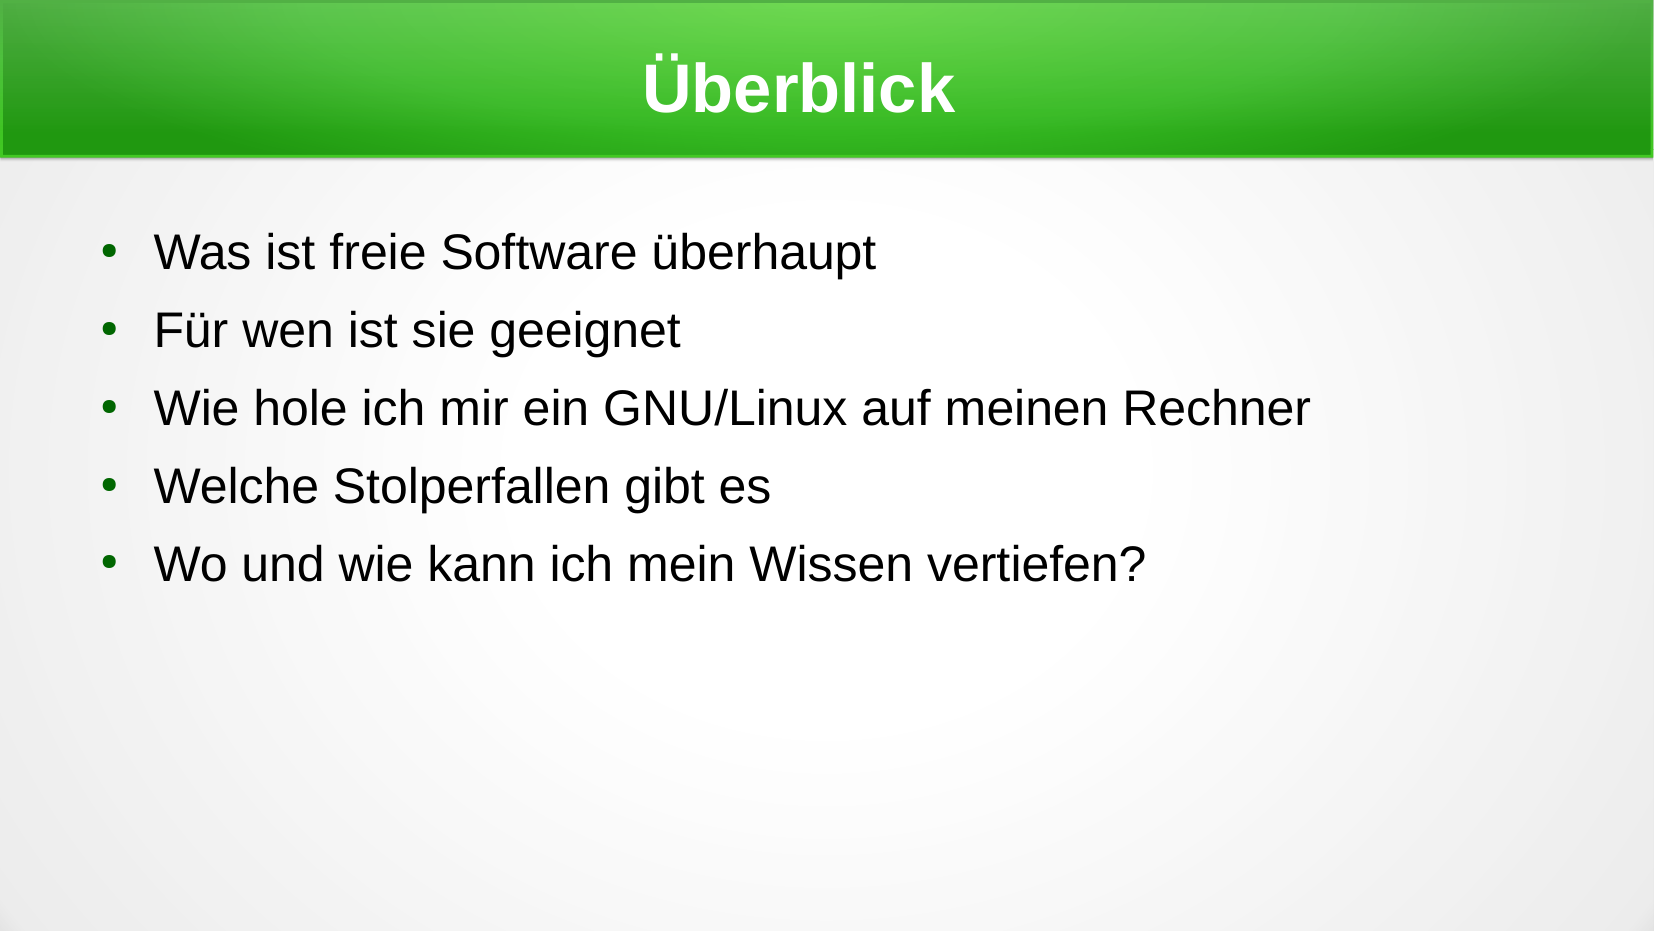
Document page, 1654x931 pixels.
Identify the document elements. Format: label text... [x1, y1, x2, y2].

list Was ist freie Software überhaupt Für wen ist sie geeignet Wie hole ich mir ein GNU/Linux auf meinen Rechner Welche Stolperfallen gibt es Wo und wie kann ich mein Wissen vertiefen? [82, 224, 1571, 764]
title Überblick [82, 35, 1571, 142]
